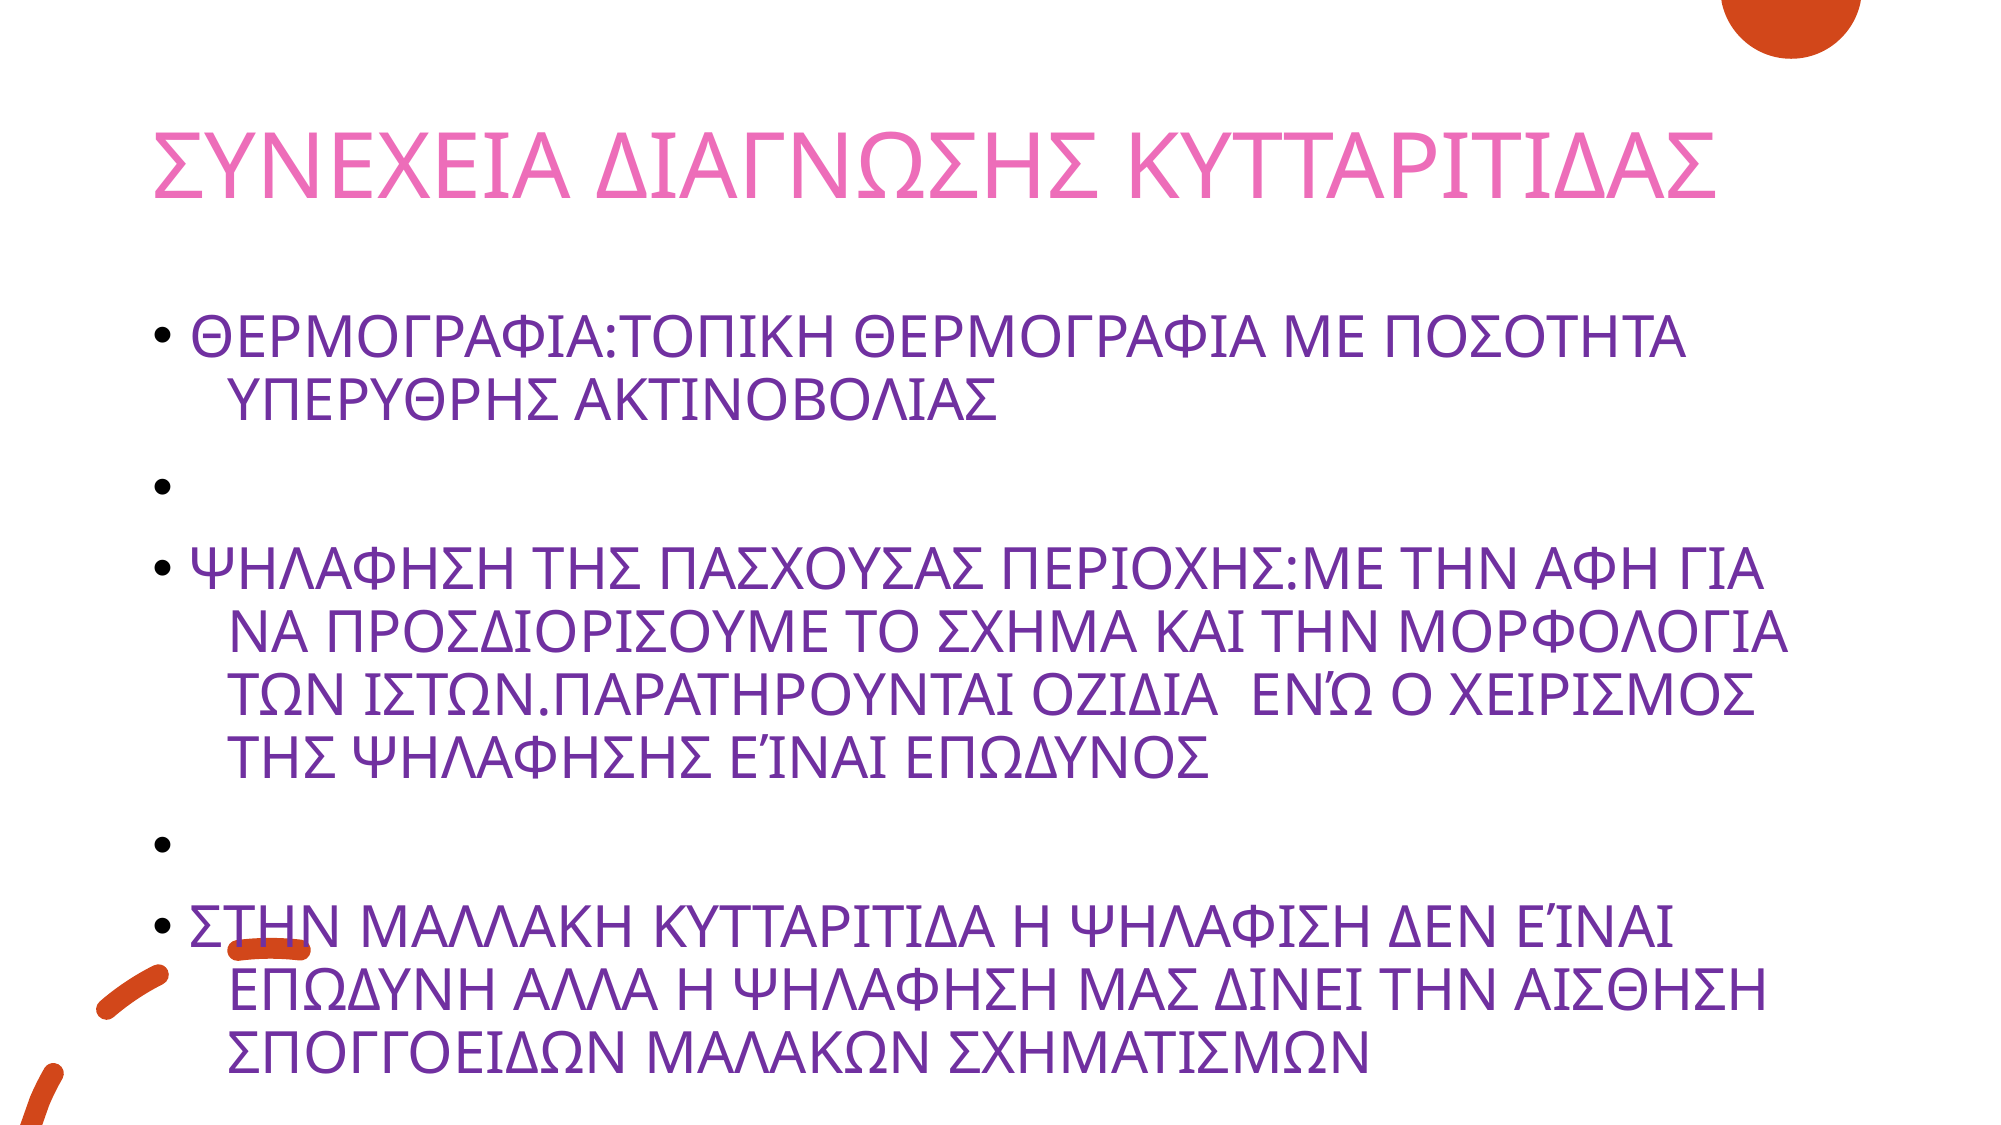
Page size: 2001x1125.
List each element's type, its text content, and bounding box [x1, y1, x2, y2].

list ΘΕΡΜΟΓΡΑΦΙΑ:ΤΟΠΙΚΗ ΘΕΡΜΟΓΡΑΦΙΑ ΜΕ ΠΟΣΟΤΗΤΑ ΥΠΕΡΥΘΡΗΣ ΑΚΤΙΝΟΒΟΛΙΑΣ ΨΗΛΑΦΗΣΗ ΤΗΣ ΠΑΣΧΟΥΣΑΣ ΠΕΡΙΟΧΗΣ:ΜΕ ΤΗΝ ΑΦΗ ΓΙΑ ΝΑ ΠΡΟΣΔΙΟΡΙΣΟΥΜΕ ΤΟ ΣΧΗΜΑ ΚΑΙ ΤΗΝ ΜΟΡΦΟΛΟΓΙΑ ΤΩΝ ΙΣΤΩΝ.ΠΑΡΑΤΗΡΟΥΝΤΑΙ ΟΖΙΔΙΑ ΕΝΏ Ο ΧΕΙΡΙΣΜΟΣ ΤΗΣ ΨΗΛΑΦΗΣΗΣ ΕΊΝΑΙ ΕΠΩΔΥΝΟΣ ΣΤΗΝ ΜΑΛΛΑΚΗ ΚΥΤΤΑΡΙΤΙΔΑ Η ΨΗΛΑΦΙΣΗ ΔΕΝ ΕΊΝΑΙ ΕΠΩΔΥΝΗ ΑΛΛΑ Η ΨΗΛΑΦΗΣΗ ΜΑΣ ΔΙΝΕΙ ΤΗΝ ΑΙΣΘΗΣΗ ΣΠΟΓΓΟΕΙΔΩΝ ΜΑΛΑΚΩΝ ΣΧΗΜΑΤΙΣΜΩΝ [137, 299, 1863, 1125]
title ΣΥΝΕΧΕΙΑ ΔΙΑΓΝΩΣΗΣ ΚΥΤΤΑΡΙΤΙΔΑΣ [137, 59, 1863, 278]
